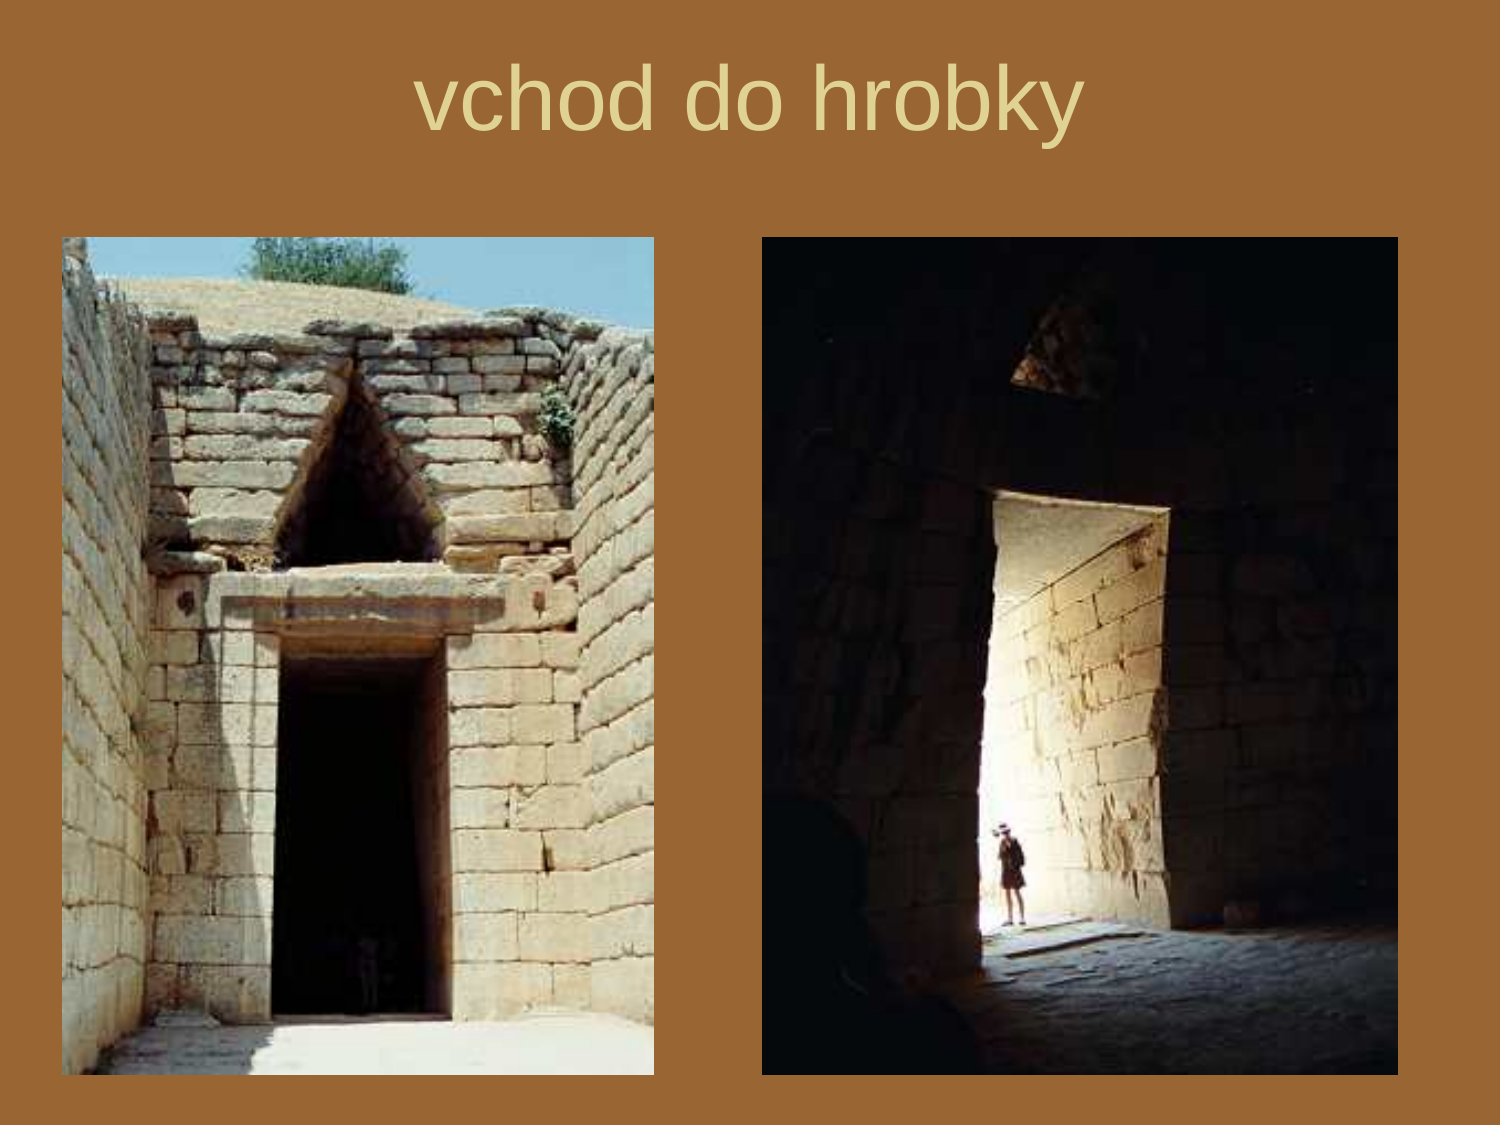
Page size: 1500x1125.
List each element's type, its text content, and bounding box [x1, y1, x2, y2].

picture [762, 237, 1398, 1075]
picture [62, 237, 654, 1075]
title vchod do hrobky [75, 0, 1426, 188]
